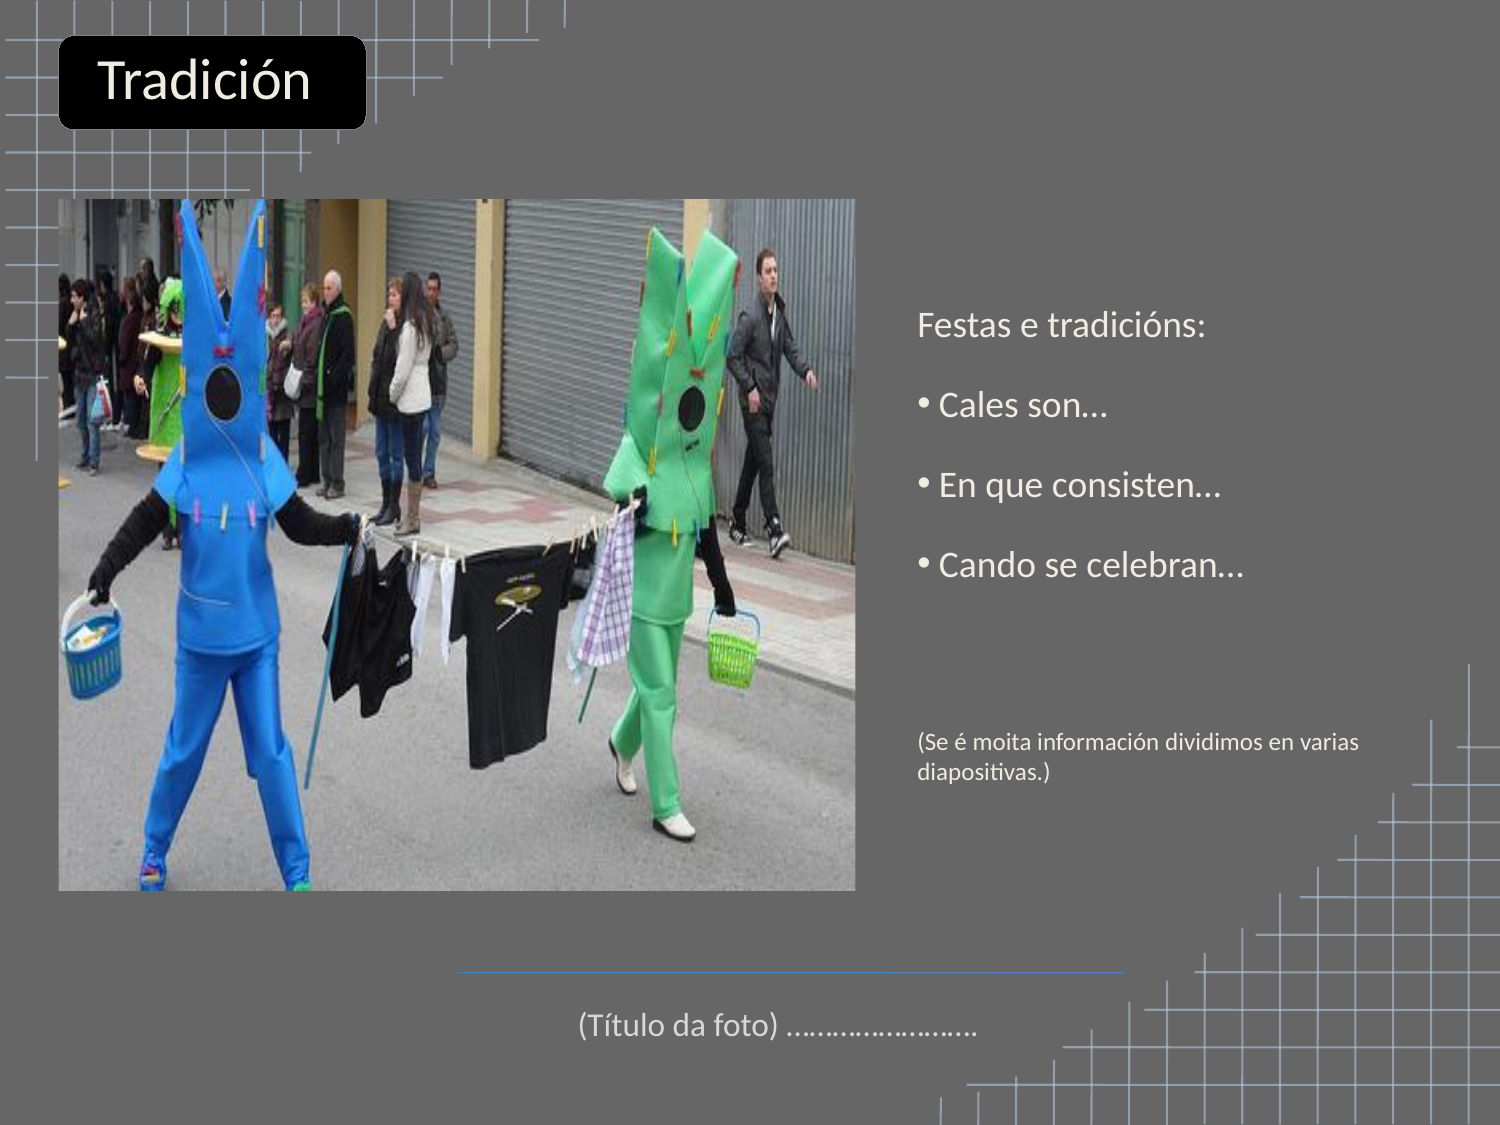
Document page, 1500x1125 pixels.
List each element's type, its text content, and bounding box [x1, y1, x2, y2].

title Tradición [58, 23, 352, 129]
text_box Festas e tradicións: Cales son… En que consisten… Cando se celebran… (Se é moita información dividimos en varias diapositivas.) [902, 292, 1454, 869]
text_box (Título da foto) ……………………. [562, 996, 996, 1052]
text_box [58, 199, 856, 891]
text_box [69, 35, 367, 130]
